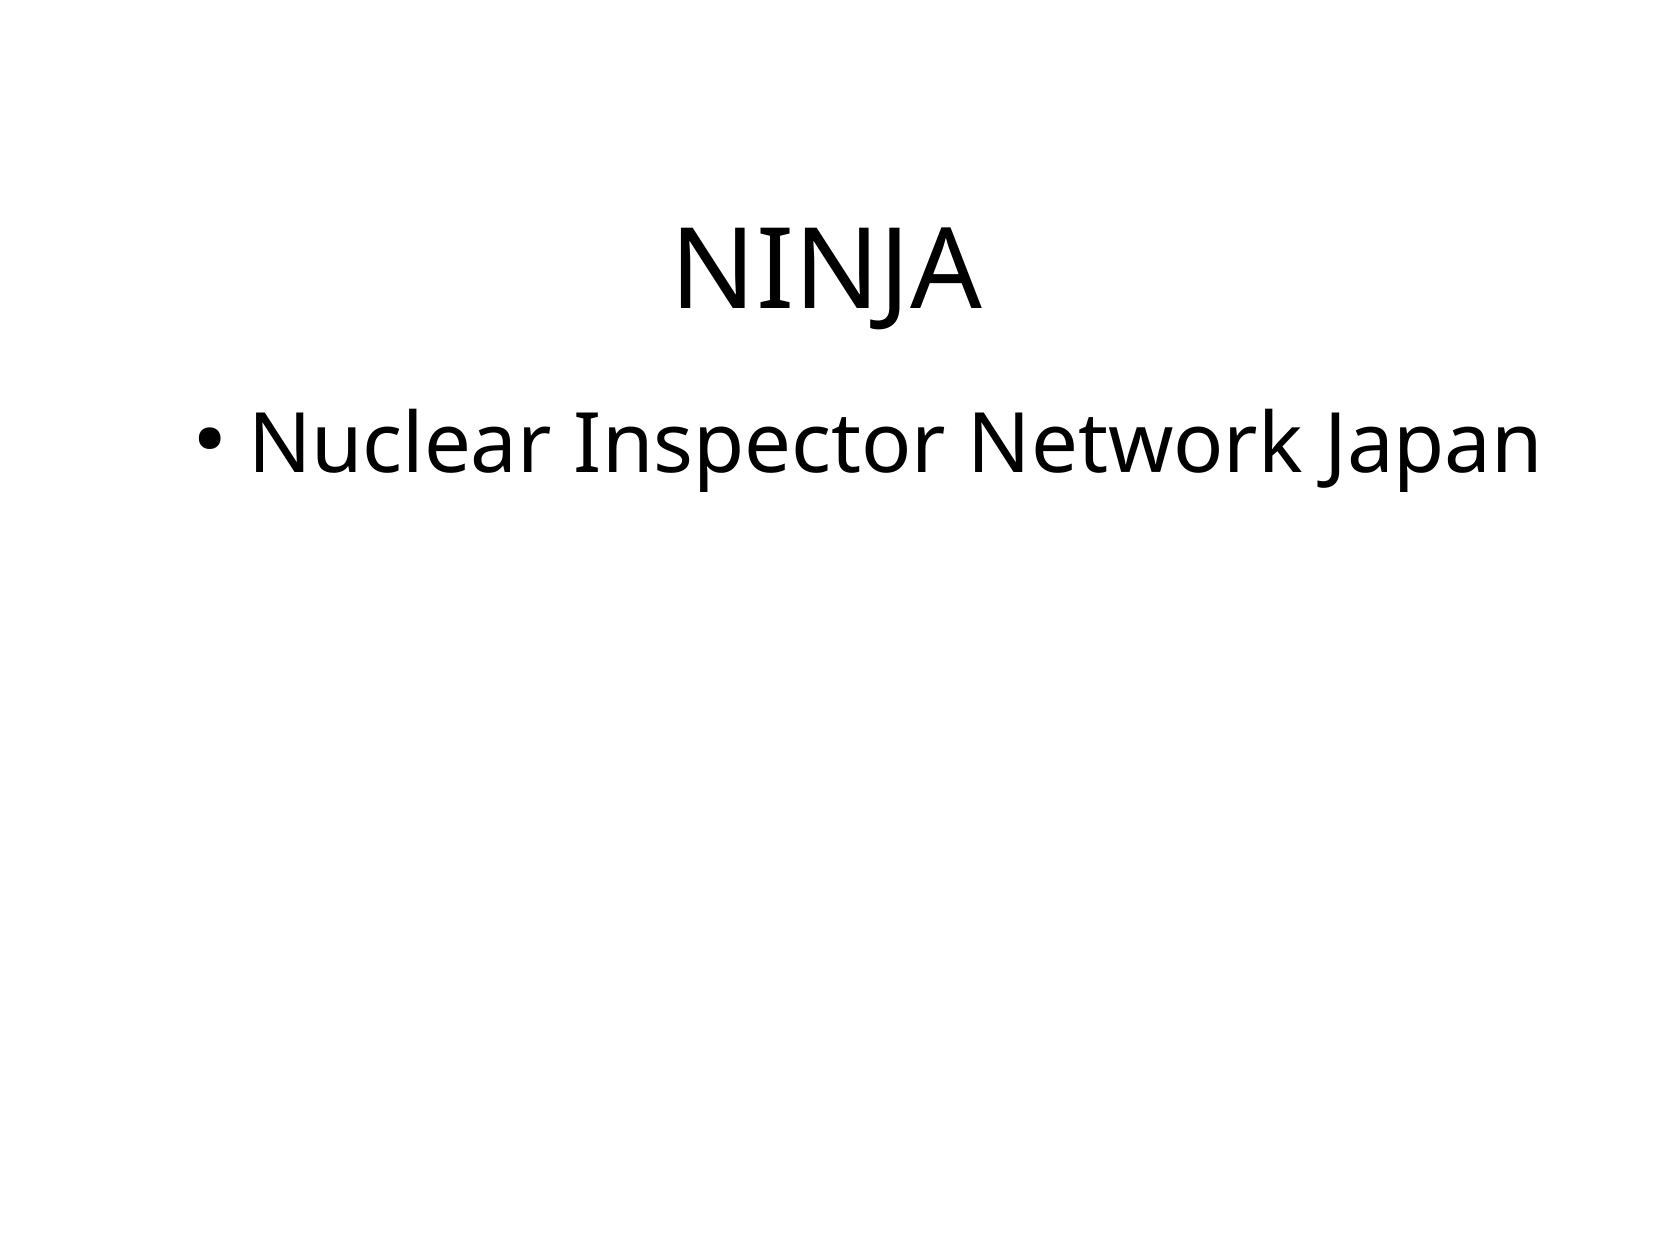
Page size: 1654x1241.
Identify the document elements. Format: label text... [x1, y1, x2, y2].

title NINJA [82, 161, 1571, 369]
list Nuclear Inspector Network Japan [177, 383, 1571, 1109]
